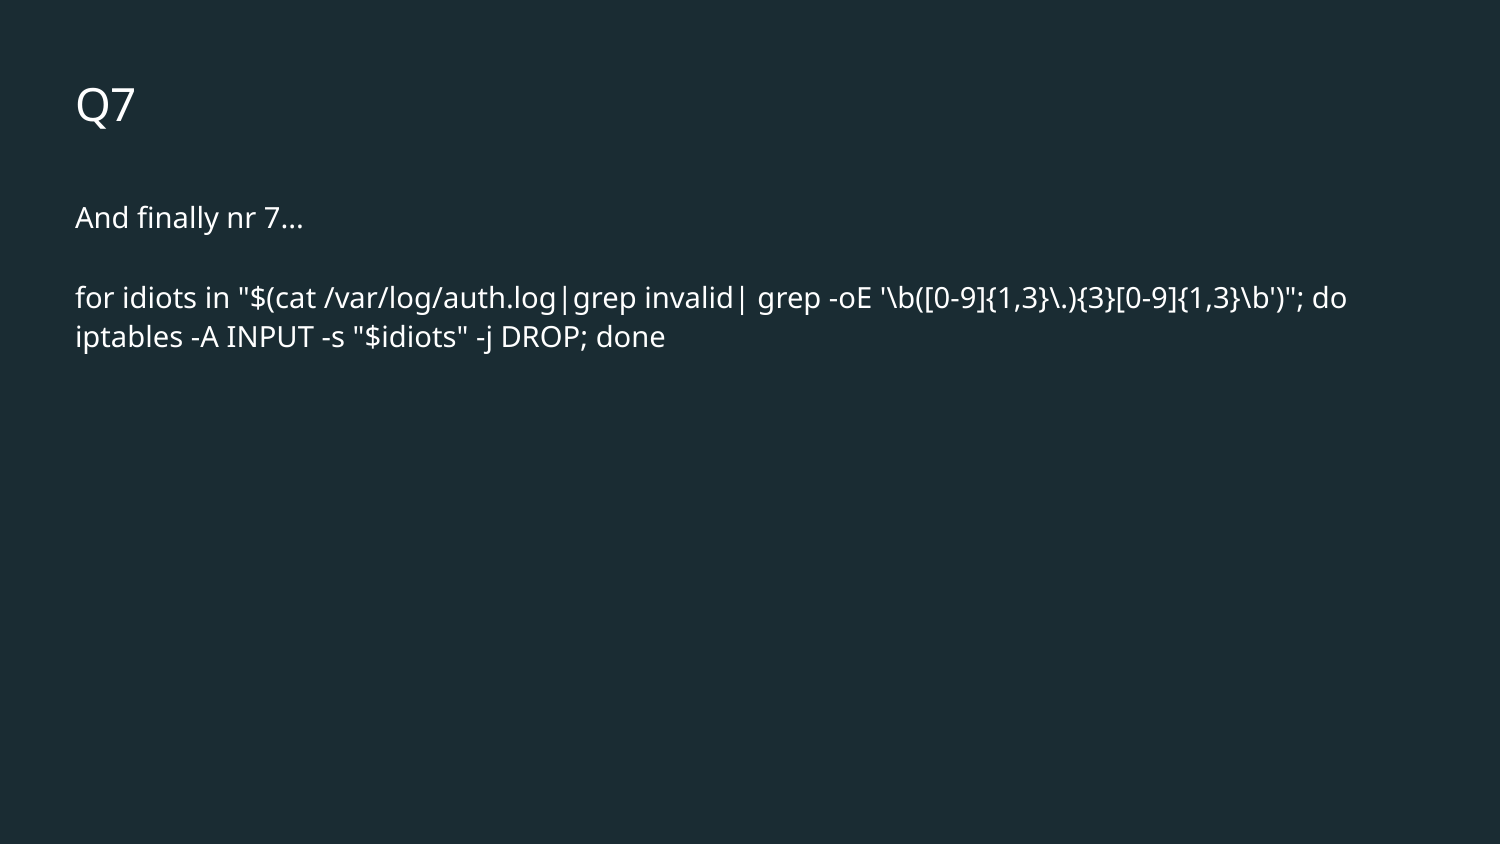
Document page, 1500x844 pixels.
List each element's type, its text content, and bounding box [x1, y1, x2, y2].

title Q7 [75, 33, 1425, 175]
list And finally nr 7... for idiots in "$(cat /var/log/auth.log|grep invalid| grep -oE '\b([0-9]{1,3}\.){3}[0-9]{1,3}\b')"; do iptables -A INPUT -s "$idiots" -j DROP; done [75, 197, 1425, 687]
